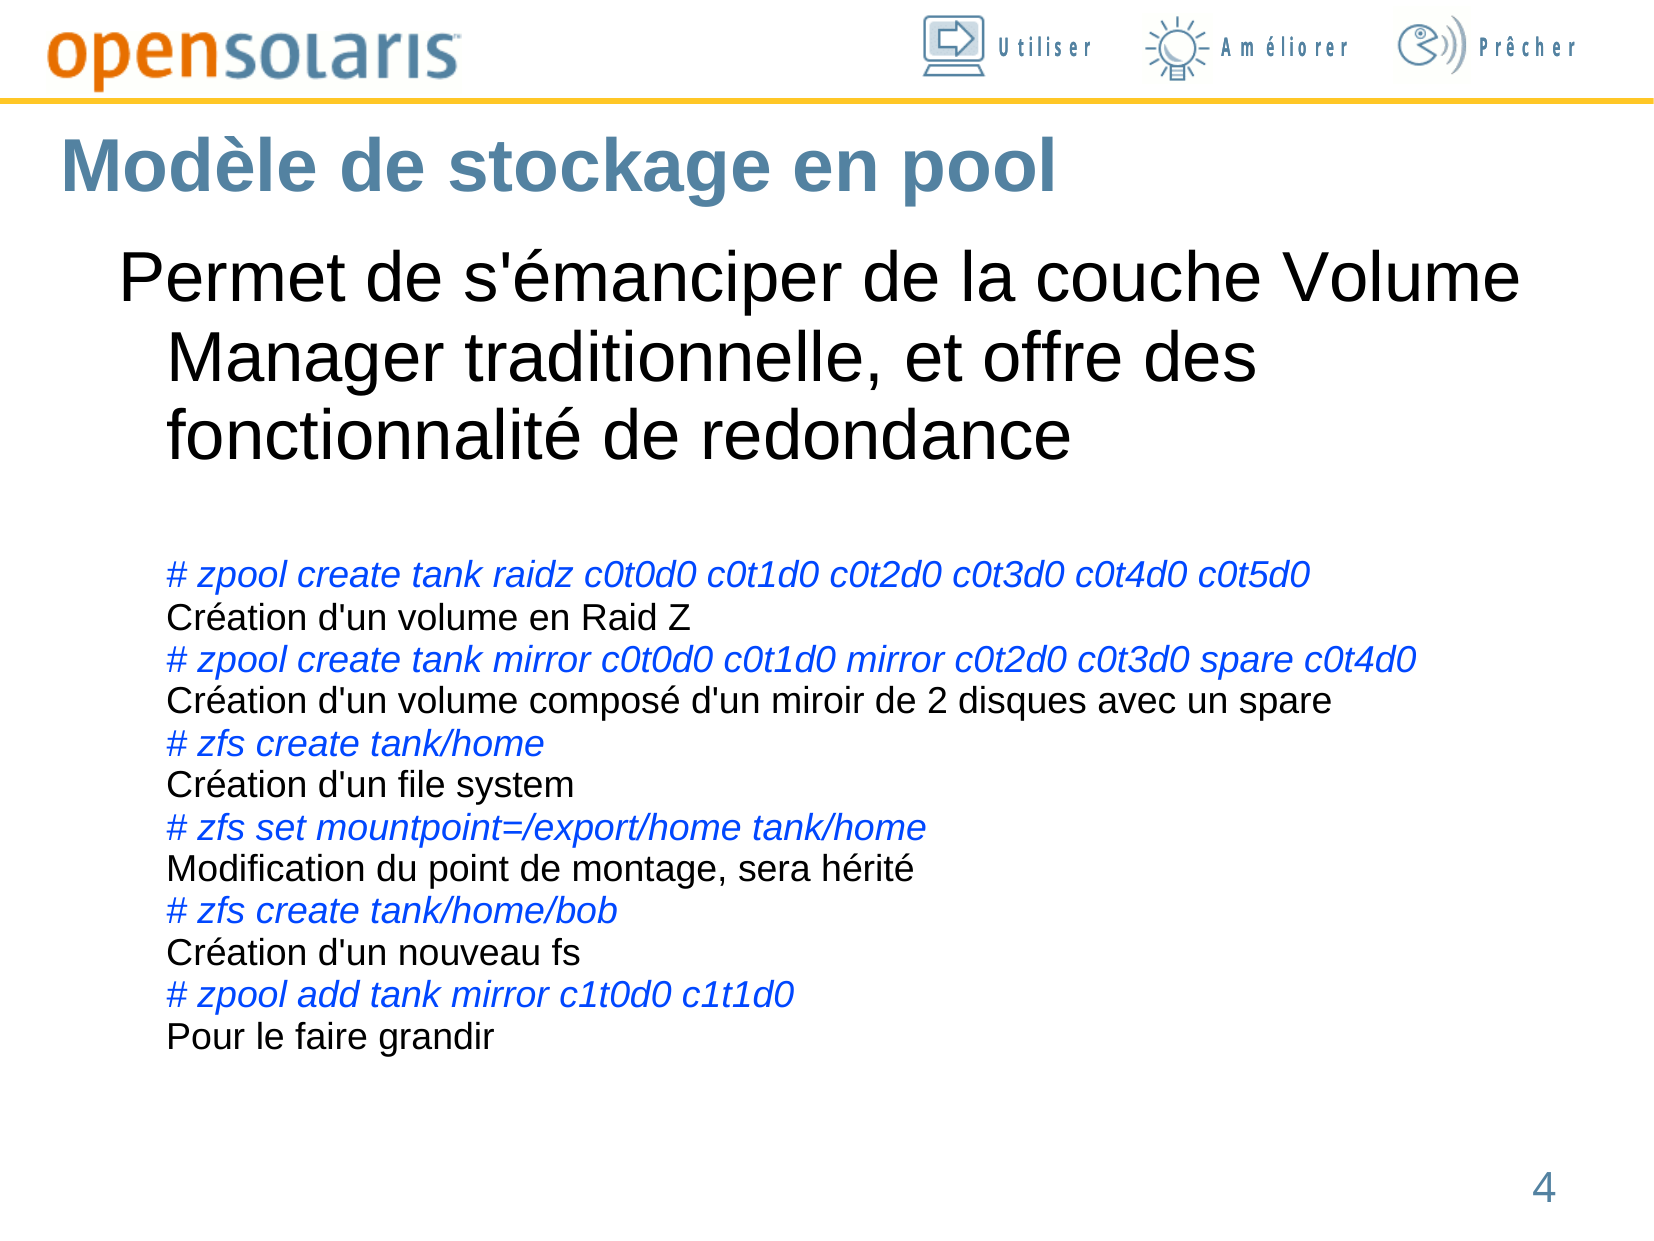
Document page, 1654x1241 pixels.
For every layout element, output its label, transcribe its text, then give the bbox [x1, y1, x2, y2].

title Modèle de stockage en pool [60, 120, 1534, 211]
list Permet de s'émanciper de la couche Volume Manager traditionnelle, et offre des fonctionnalité de redondance # zpool create tank raidz c0t0d0 c0t1d0 c0t2d0 c0t3d0 c0t4d0 c0t5d0 Création d'un volume en Raid Z # zpool create tank mirror c0t0d0 c0t1d0 mirror c0t2d0 c0t3d0 spare c0t4d0 Création d'un volume composé d'un miroir de 2 disques avec un spare # zfs create tank/home Création d'un file system # zfs set mountpoint=/export/home tank/home Modification du point de montage, sera hérité # zfs create tank/home/bob Création d'un nouveau fs # zpool add tank mirror c1t0d0 c1t1d0 Pour le faire grandir [98, 237, 1556, 1151]
picture [46, 31, 462, 94]
